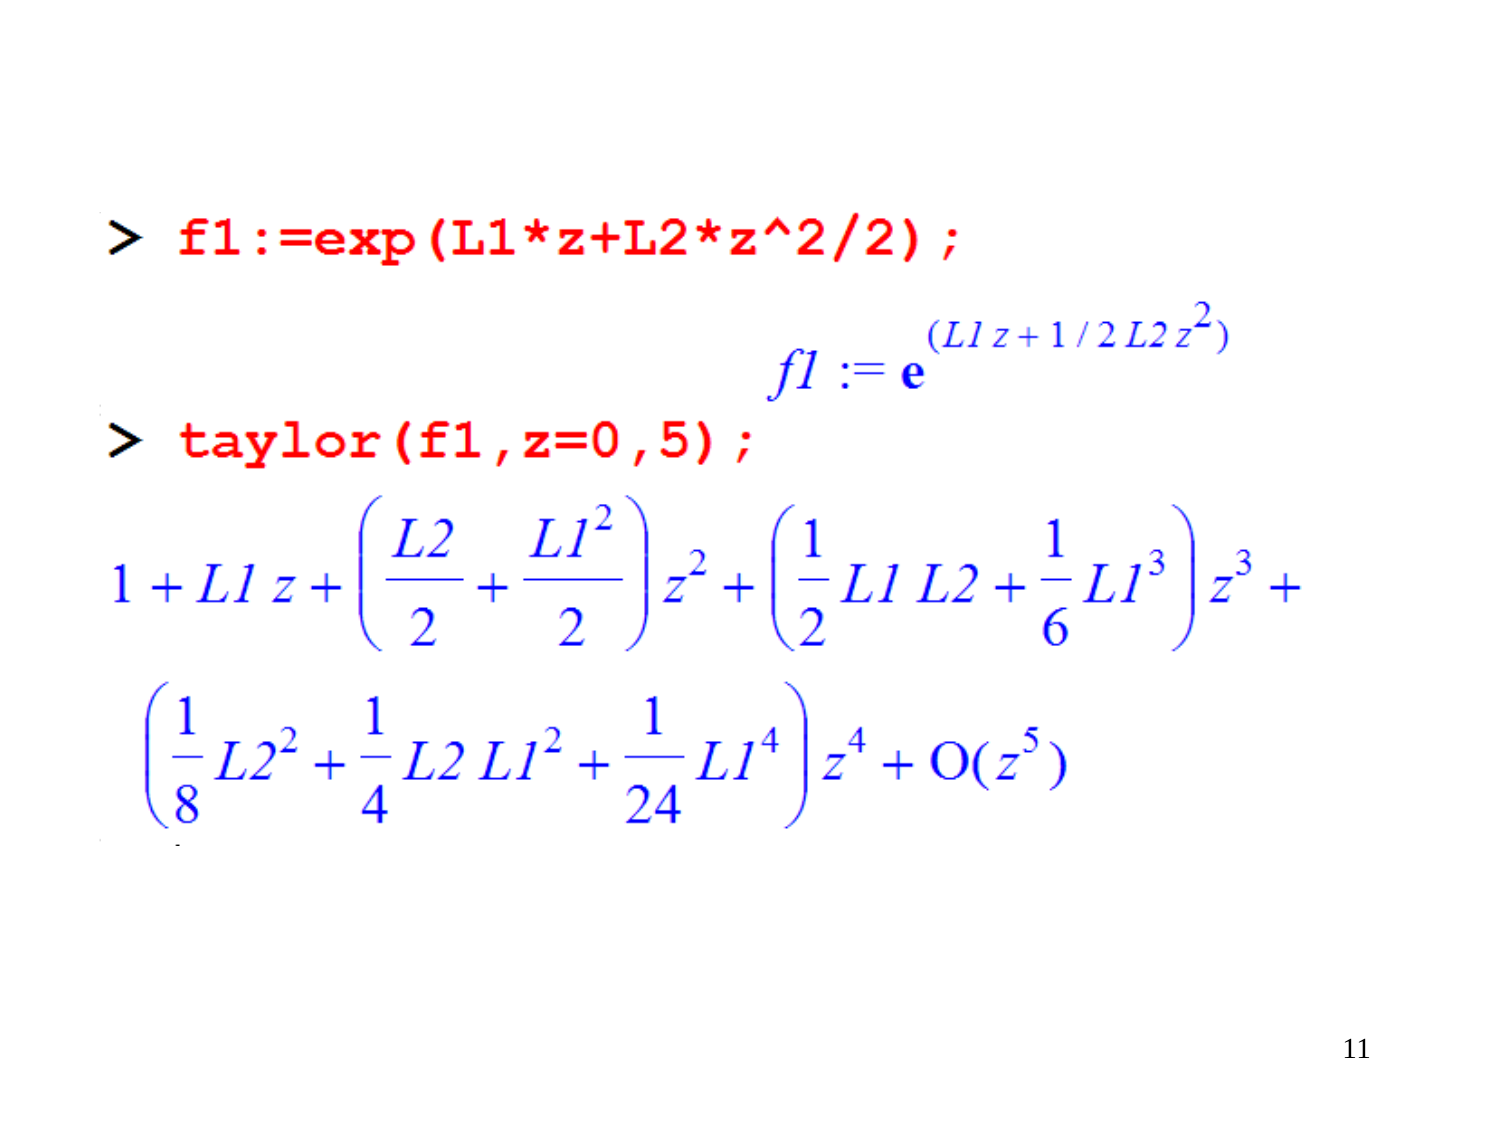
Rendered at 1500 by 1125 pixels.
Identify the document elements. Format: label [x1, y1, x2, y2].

picture [99, 212, 1351, 846]
